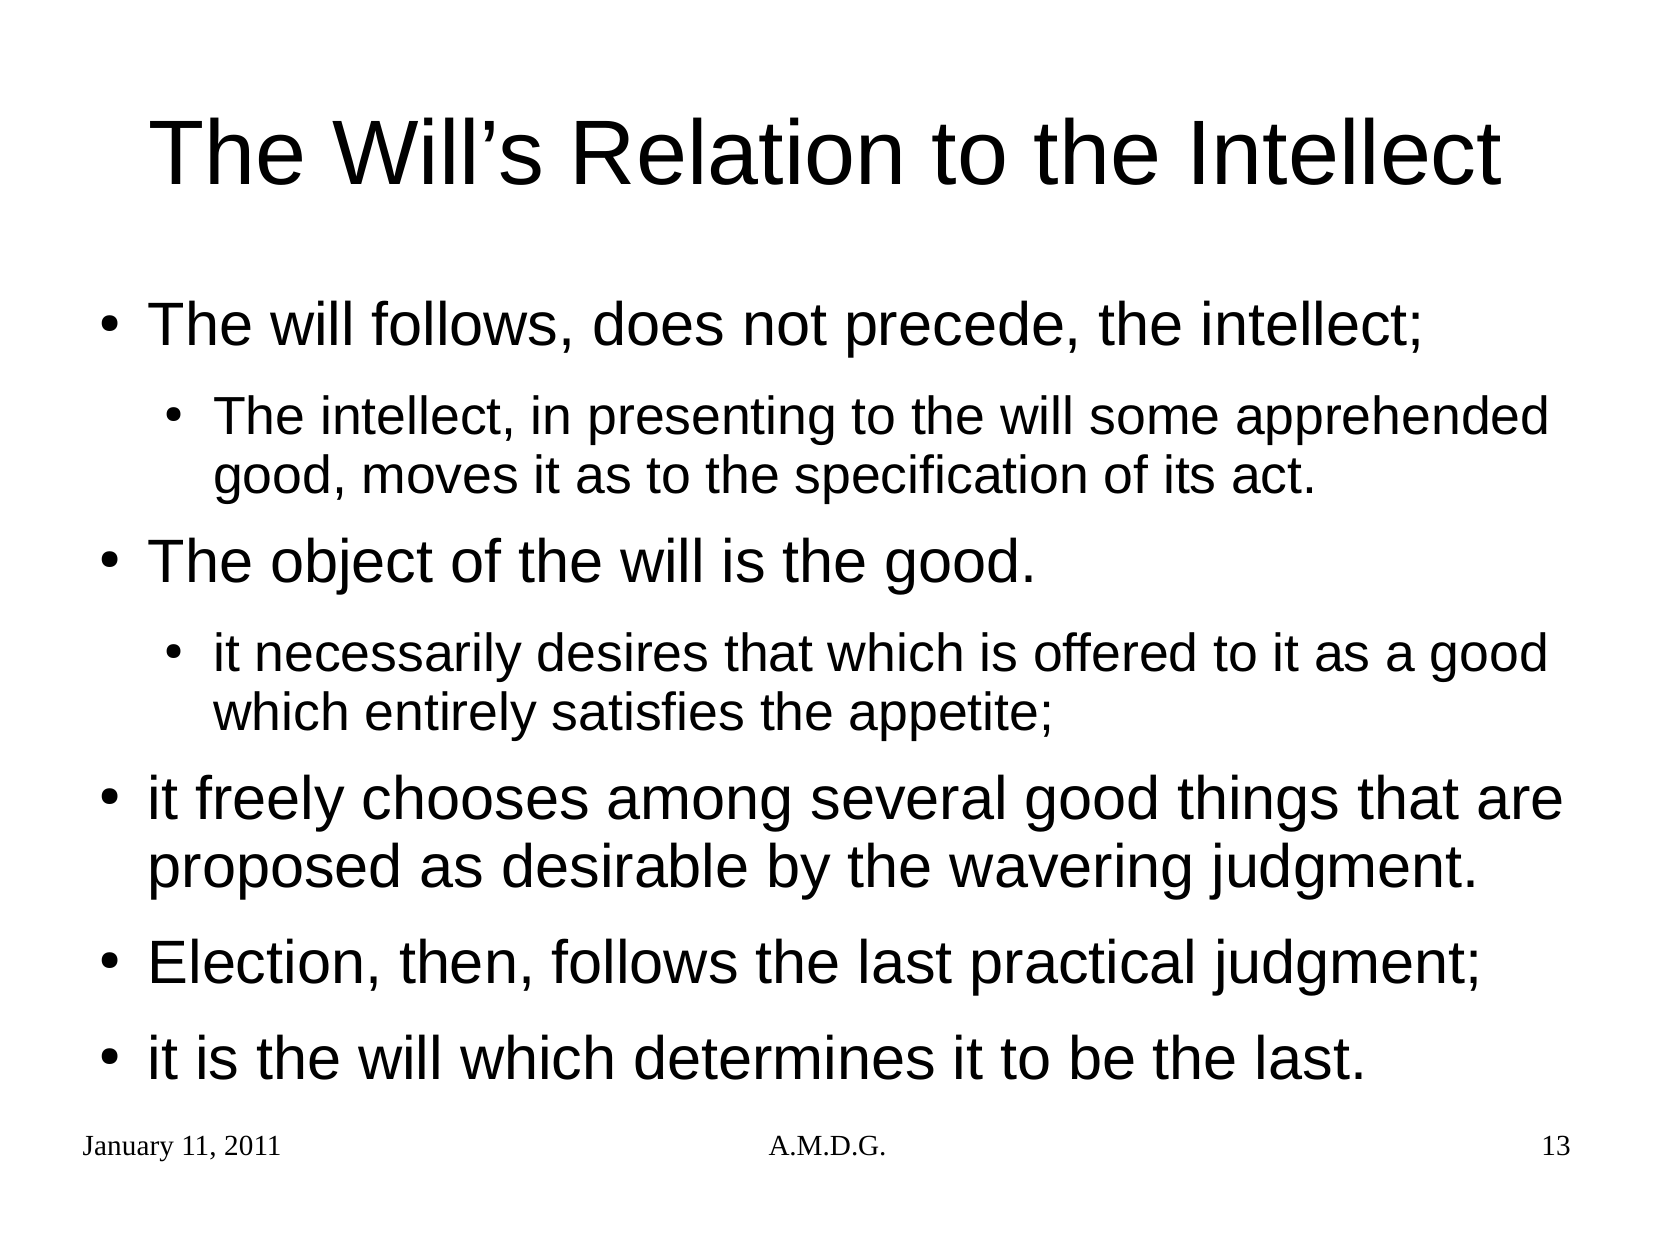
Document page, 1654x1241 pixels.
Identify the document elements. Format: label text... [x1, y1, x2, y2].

title The Will’s Relation to the Intellect [82, 49, 1571, 257]
list The will follows, does not precede, the intellect; The intellect, in presenting to the will some apprehended good, moves it as to the specification of its act. The object of the will is the good. it necessarily desires that which is offered to it as a good which entirely satisfies the appetite; it freely chooses among several good things that are proposed as desirable by the wavering judgment. Election, then, follows the last practical judgment; it is the will which determines it to be the last. [82, 290, 1571, 1109]
